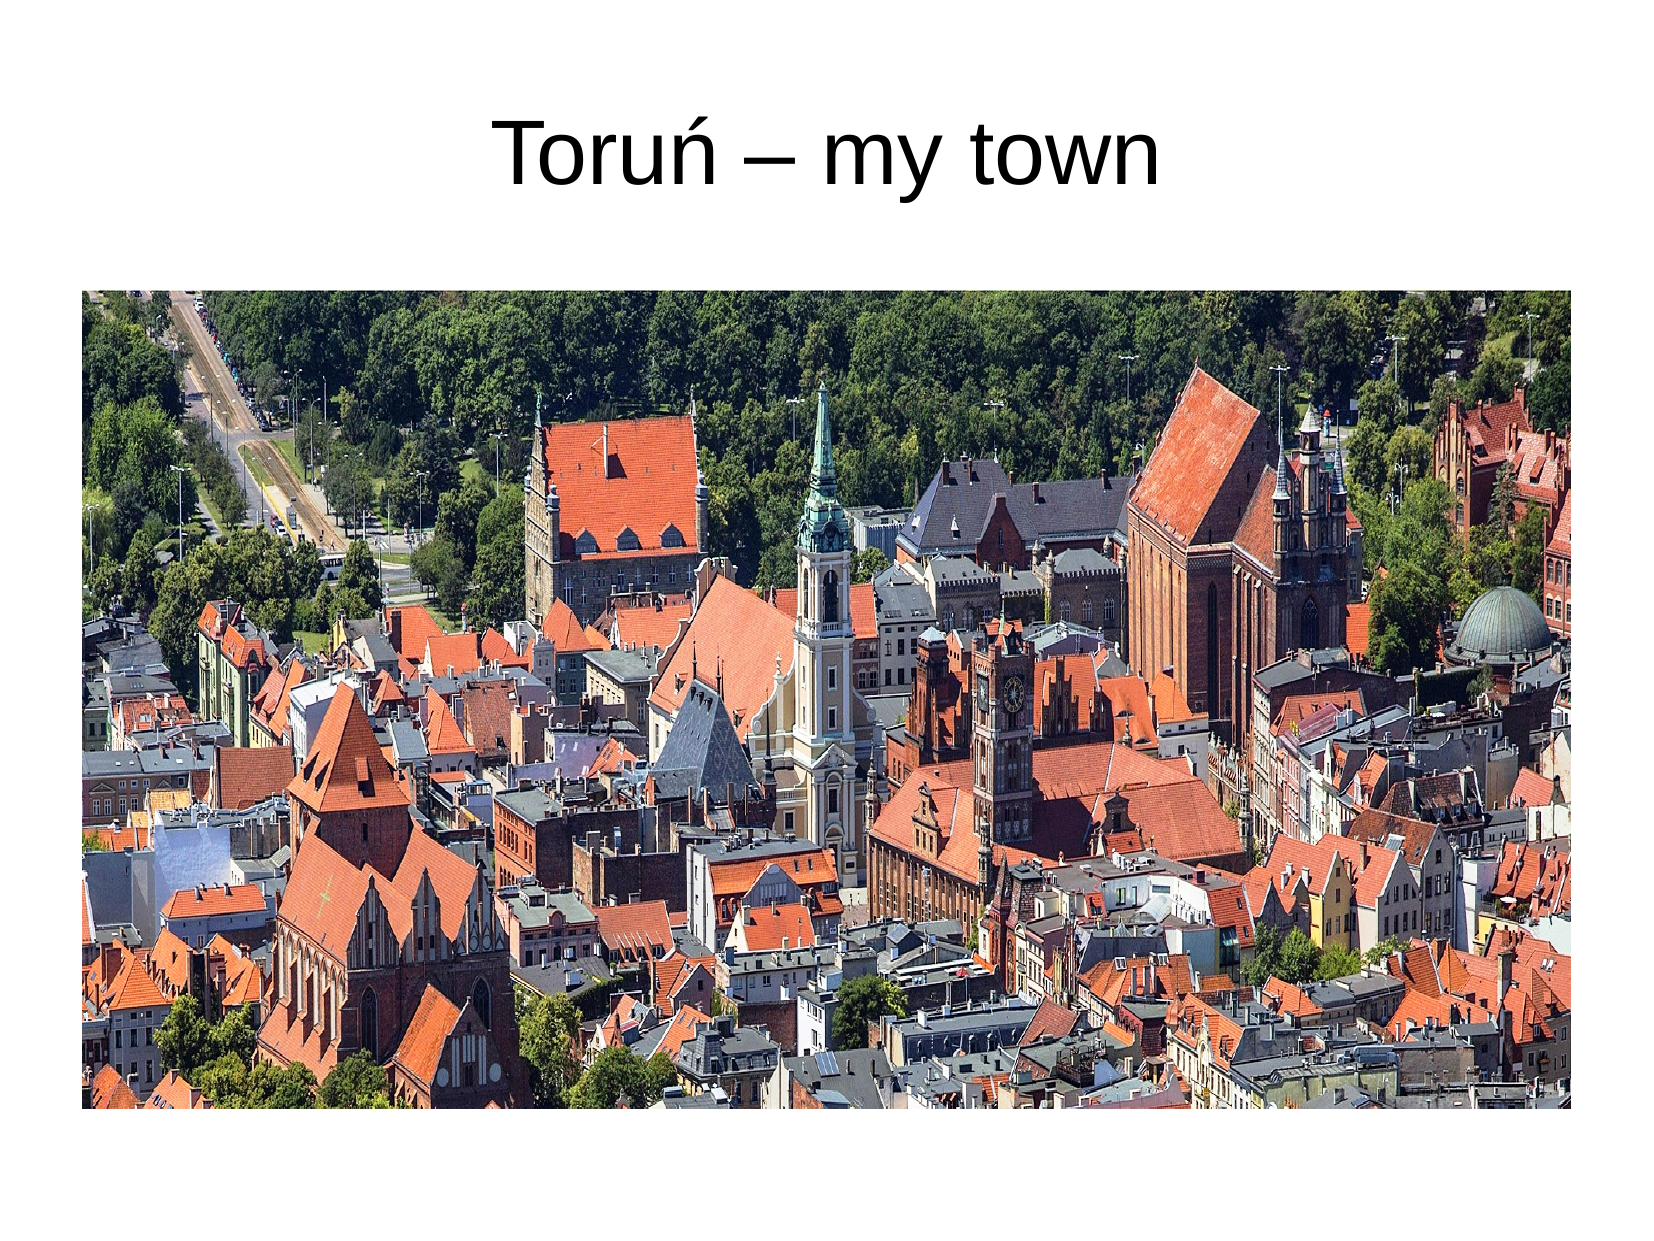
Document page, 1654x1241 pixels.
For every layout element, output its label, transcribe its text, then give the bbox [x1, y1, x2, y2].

title Toruń – my town [82, 49, 1571, 257]
picture [82, 290, 1571, 1109]
